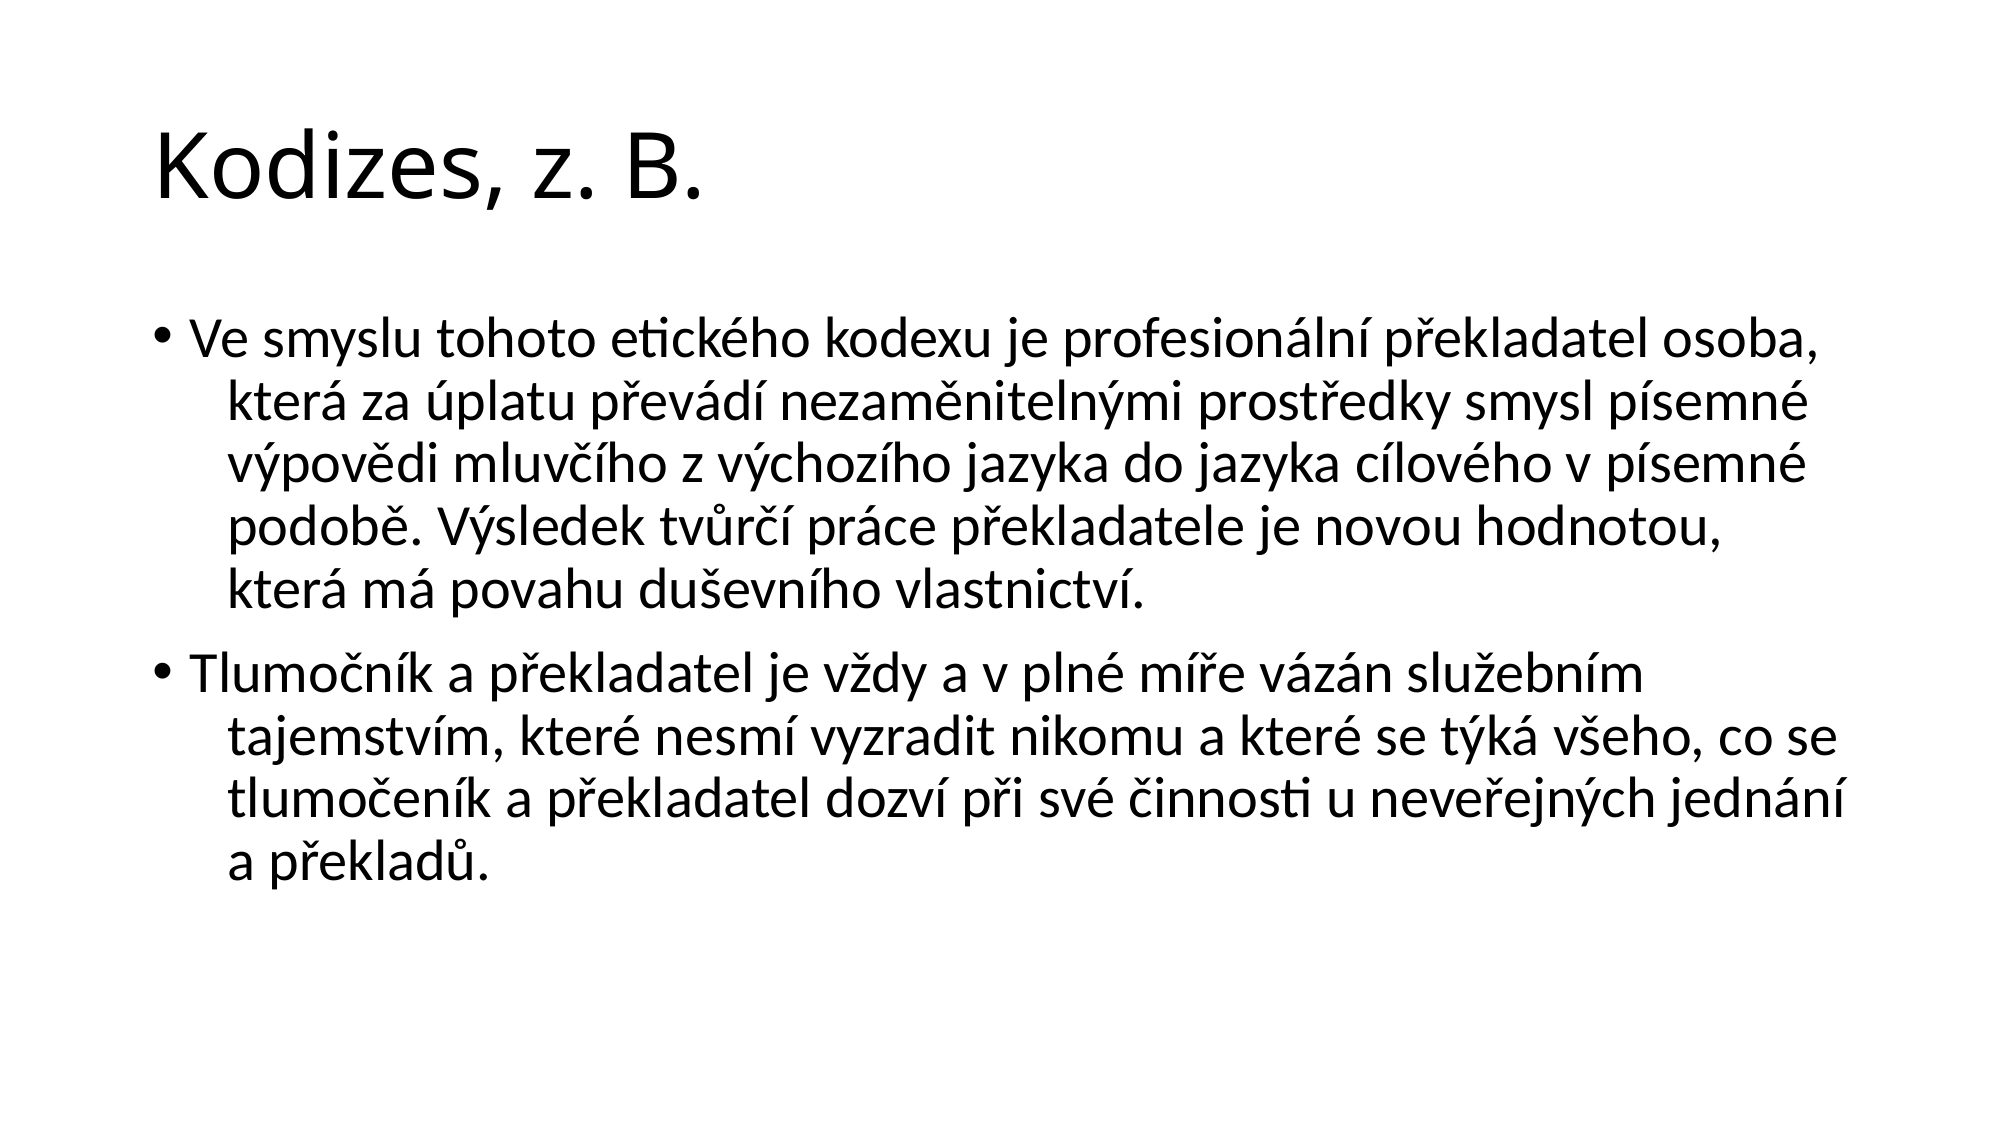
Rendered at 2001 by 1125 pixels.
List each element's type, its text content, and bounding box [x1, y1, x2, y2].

list Ve smyslu tohoto etického kodexu je profesionální překladatel osoba, která za úplatu převádí nezaměnitelnými prostředky smysl písemné výpovědi mluvčího z výchozího jazyka do jazyka cílového v písemné podobě. Výsledek tvůrčí práce překladatele je novou hodnotou, která má povahu duševního vlastnictví. Tlumočník a překladatel je vždy a v plné míře vázán služebním tajemstvím, které nesmí vyzradit nikomu a které se týká všeho, co se tlumočeník a překladatel dozví při své činnosti u neveřejných jednání a překladů. [137, 299, 1863, 1014]
title Kodizes, z. B. [137, 59, 1863, 278]
